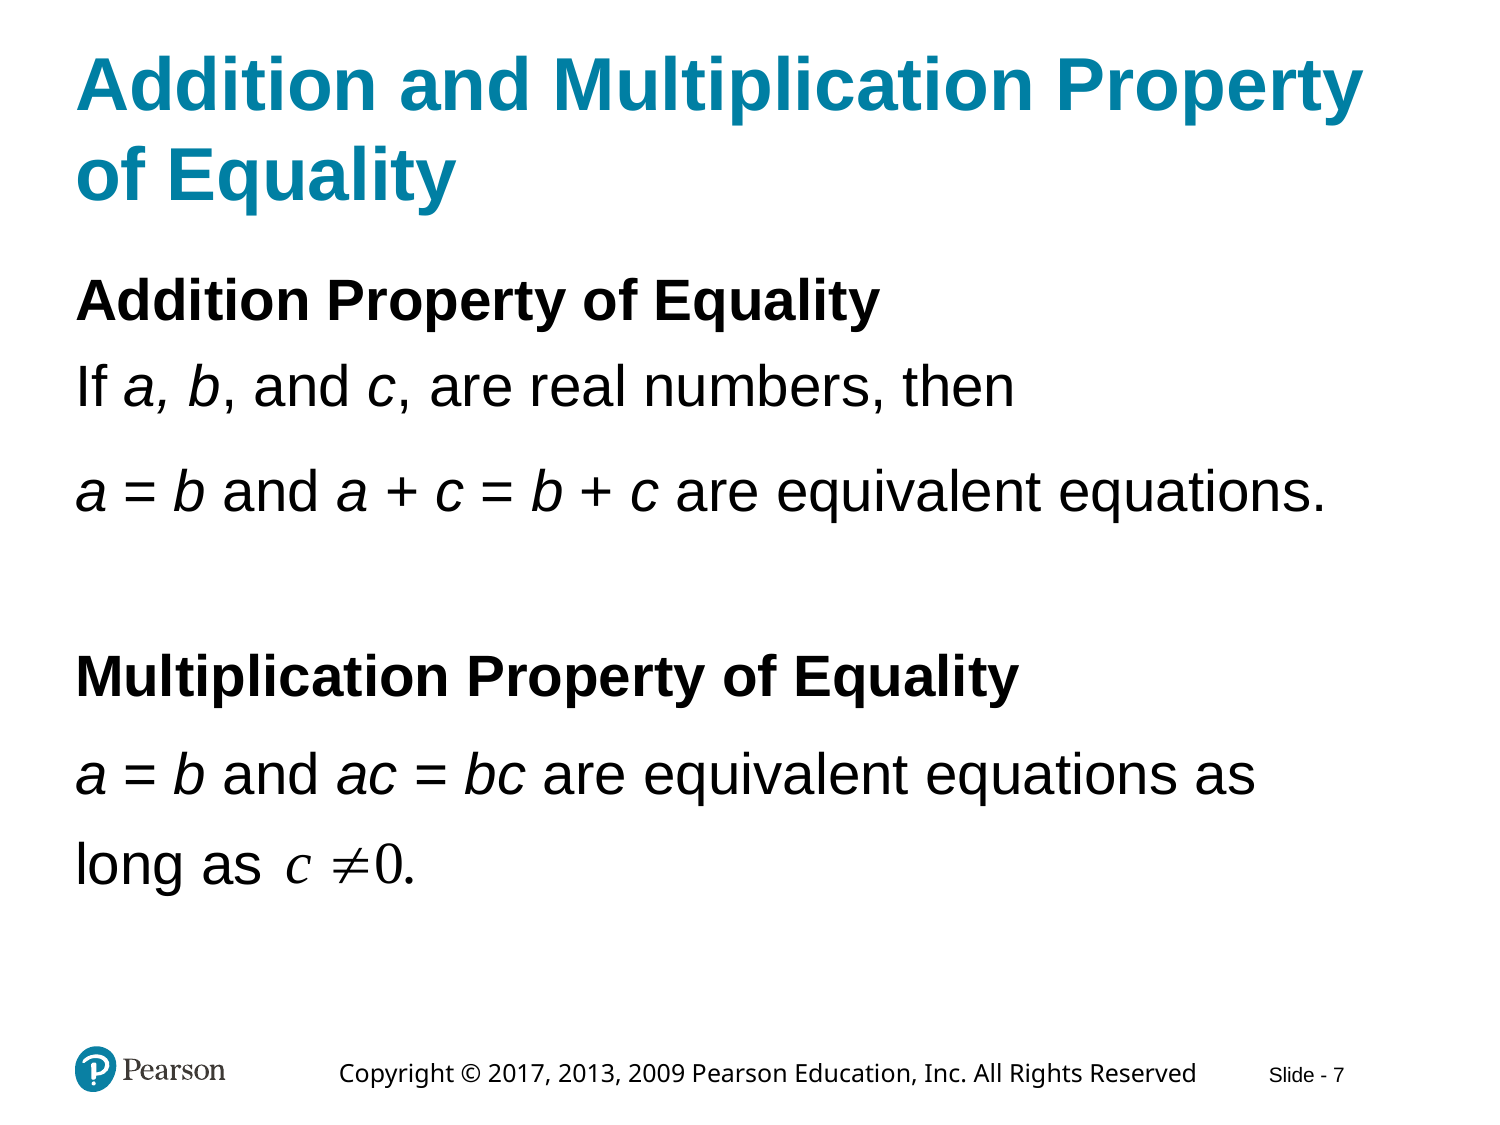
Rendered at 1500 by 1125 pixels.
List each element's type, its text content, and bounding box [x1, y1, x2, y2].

title Addition and Multiplication Property of Equality [75, 35, 1425, 216]
list a = b and ac = bc are equivalent equations as [75, 736, 1425, 813]
chart [282, 837, 417, 891]
list Multiplication Property of Equality [75, 638, 1079, 714]
list a = b and a + c = b + c are equivalent equations. [75, 452, 1425, 524]
list Addition Property of Equality [75, 262, 938, 333]
list long as [75, 826, 273, 900]
list If a, b, and c, are real numbers, then [75, 348, 1423, 424]
